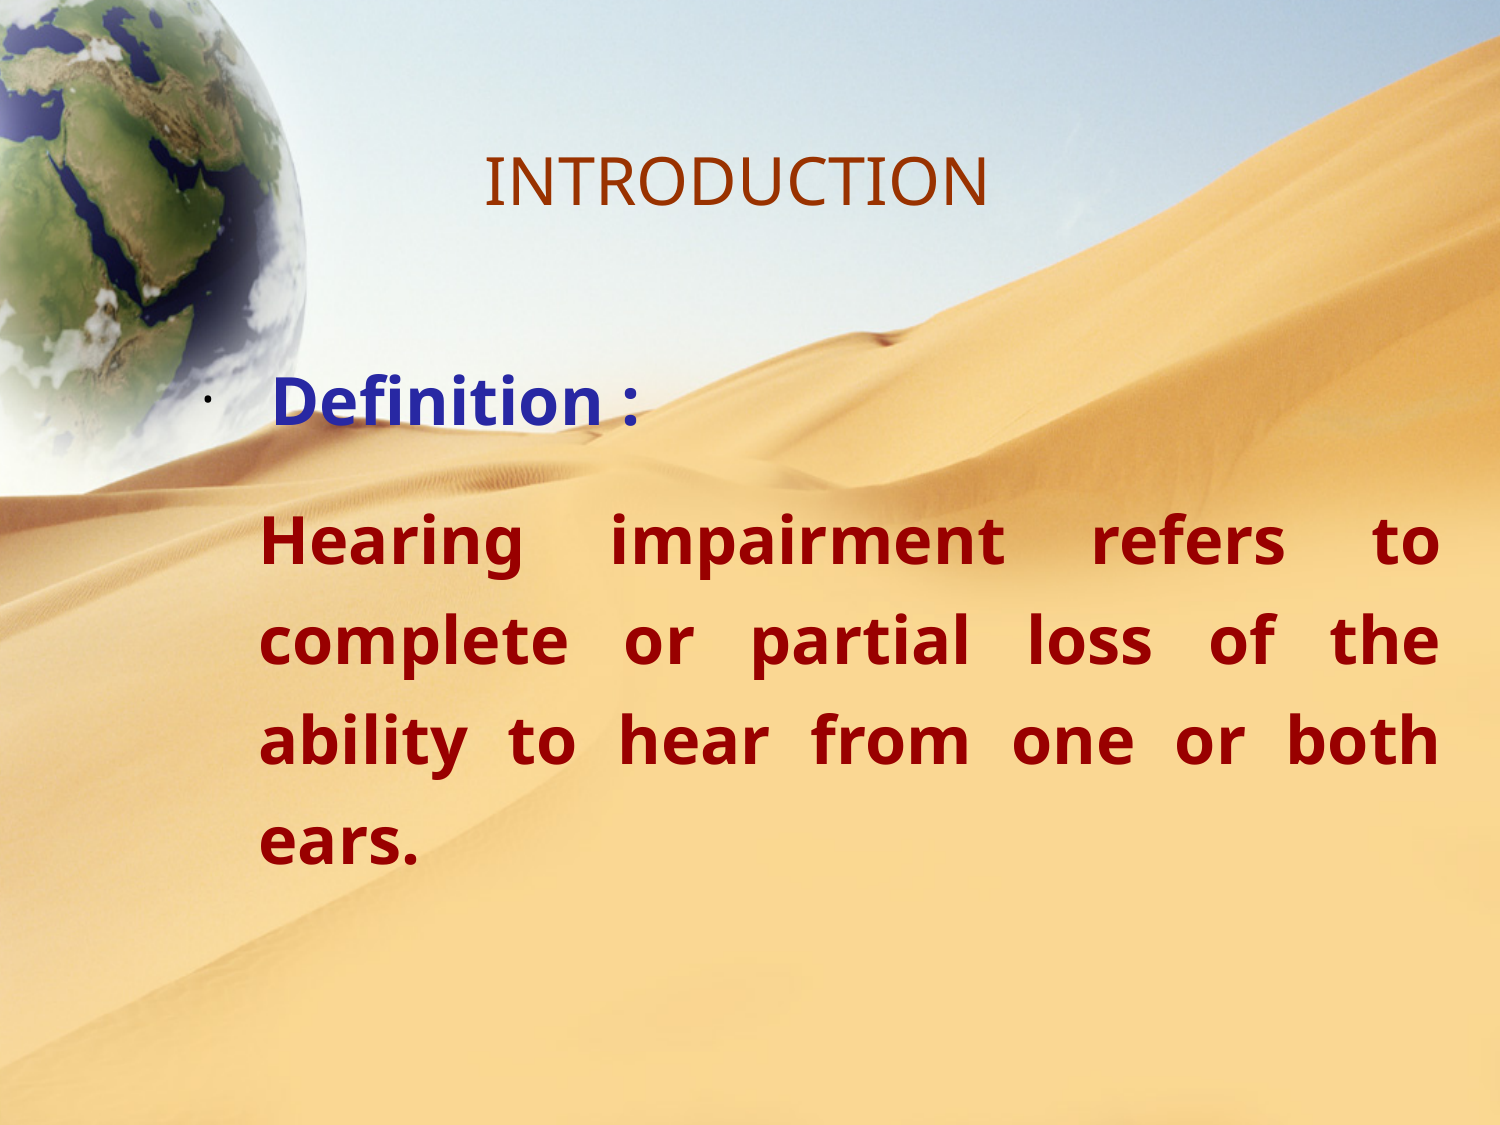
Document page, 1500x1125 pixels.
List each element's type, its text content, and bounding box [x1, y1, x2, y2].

text_box INTRODUCTION [112, 99, 1388, 288]
text_box Definition : Hearing impairment refers to complete or partial loss of the ability to hear from one or both ears. [187, 337, 1458, 1063]
picture [0, 0, 1500, 1125]
